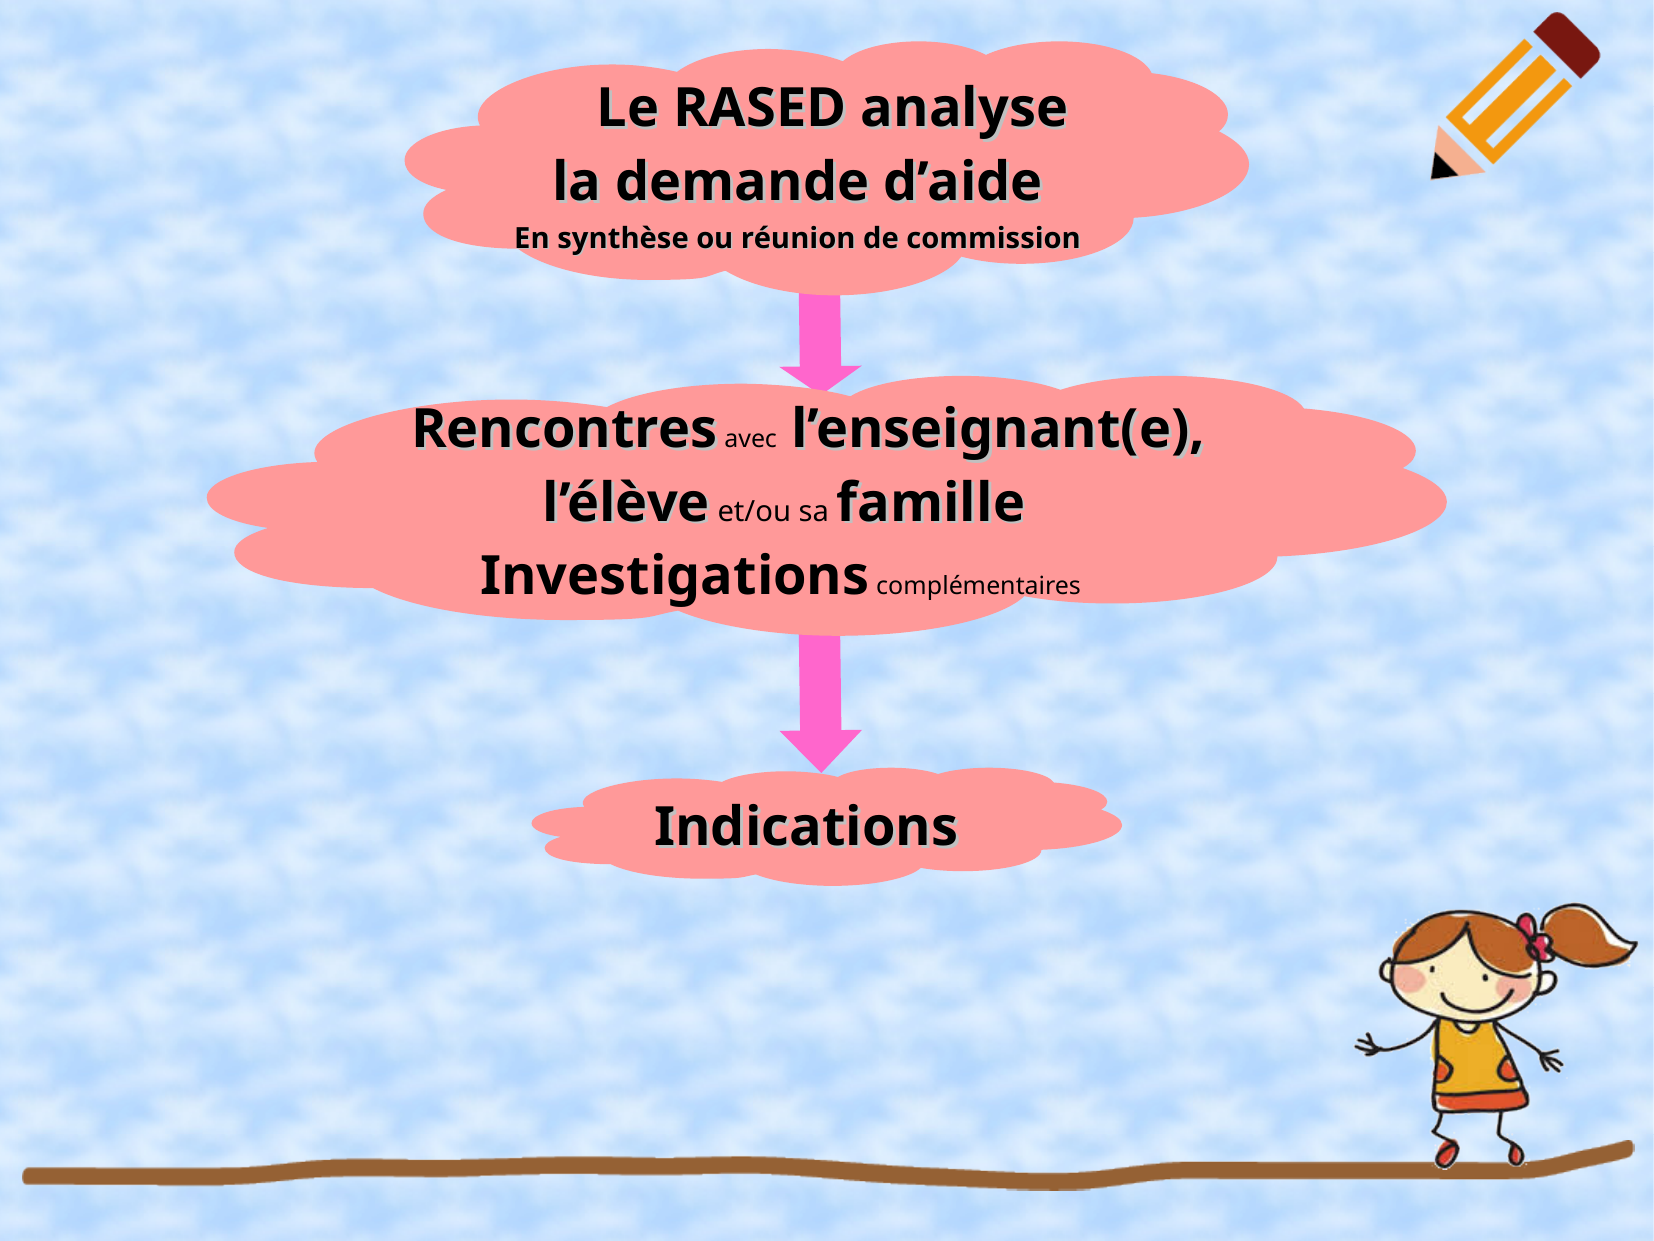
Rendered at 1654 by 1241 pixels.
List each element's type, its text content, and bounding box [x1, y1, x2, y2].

text_box Le RASED analyse la demande d’aide En synthèse ou réunion de commission [404, 41, 1250, 296]
text_box Rencontres avec l’enseignant(e), l’élève et/ou sa famille Investigations complémentaires [206, 375, 1447, 636]
text_box [779, 635, 863, 773]
text_box [779, 294, 862, 391]
text_box Indications [531, 767, 1123, 886]
picture [0, 0, 1654, 1241]
